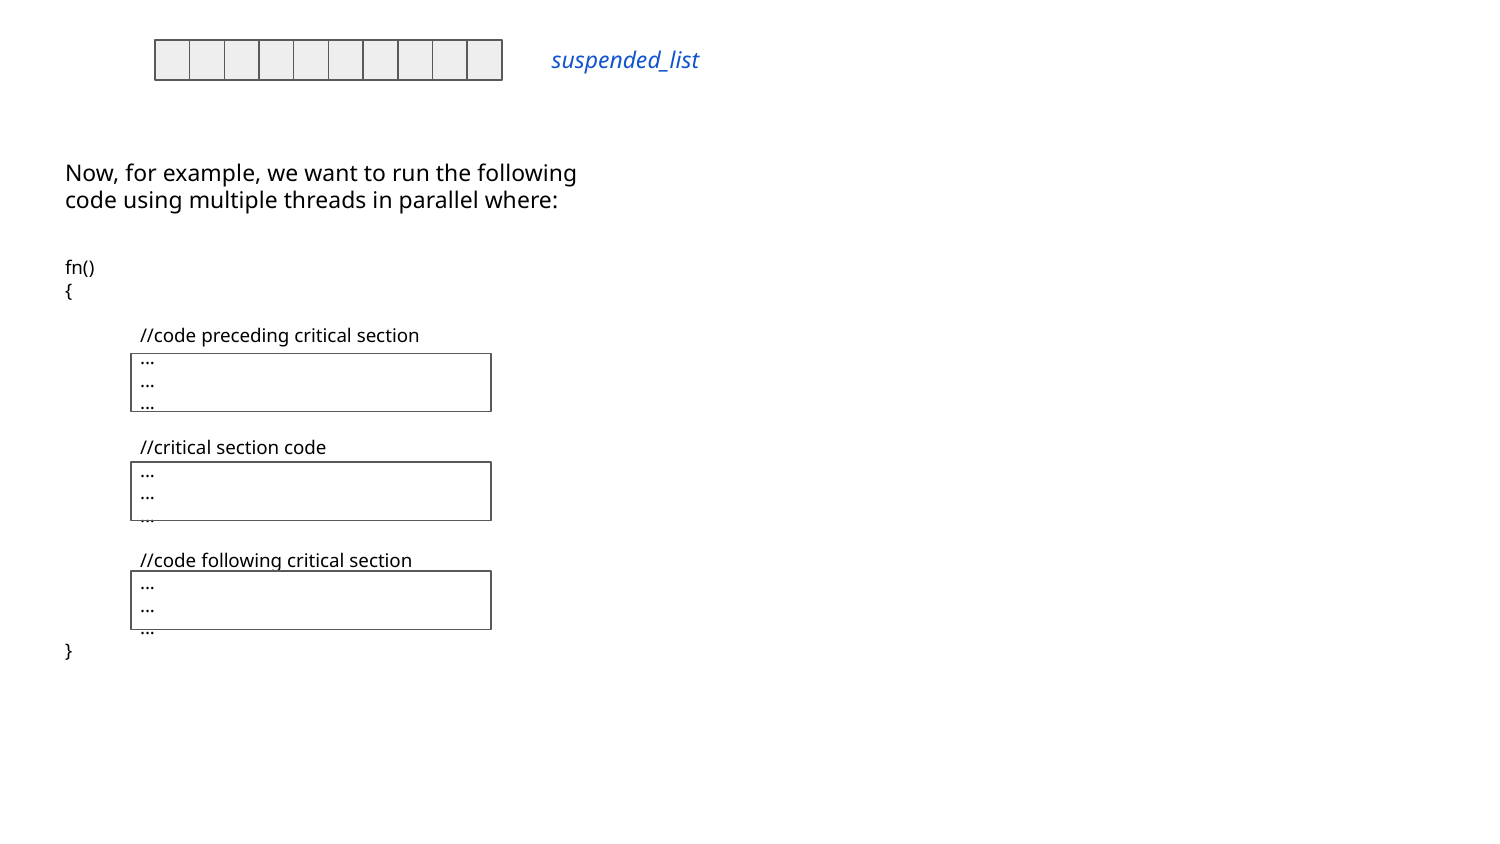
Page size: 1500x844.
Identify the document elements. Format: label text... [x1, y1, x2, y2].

text_box Now, for example, we want to run the following code using multiple threads in parallel where: [49, 158, 641, 213]
text_box [154, 39, 502, 80]
text_box fn() { //code preceding critical section ... ... ... //critical section code ... ... ... //code following critical section ... ... ... } [49, 240, 592, 468]
text_box suspended_list [536, 32, 832, 87]
